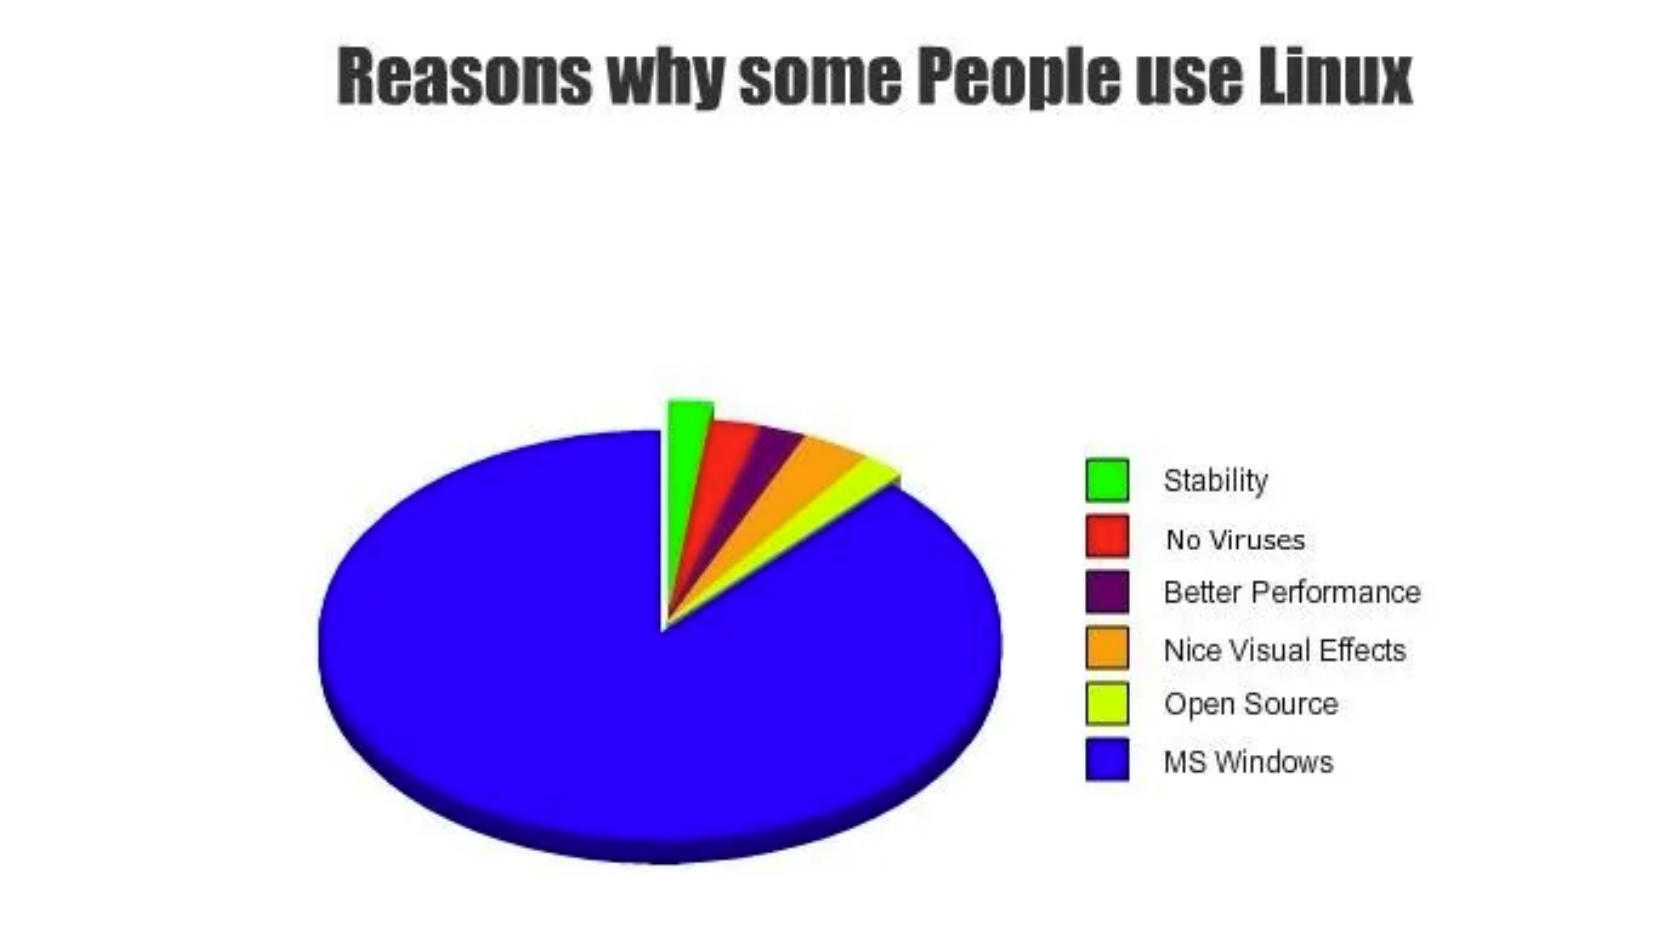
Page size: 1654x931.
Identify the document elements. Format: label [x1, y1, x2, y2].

picture [273, 0, 1487, 931]
